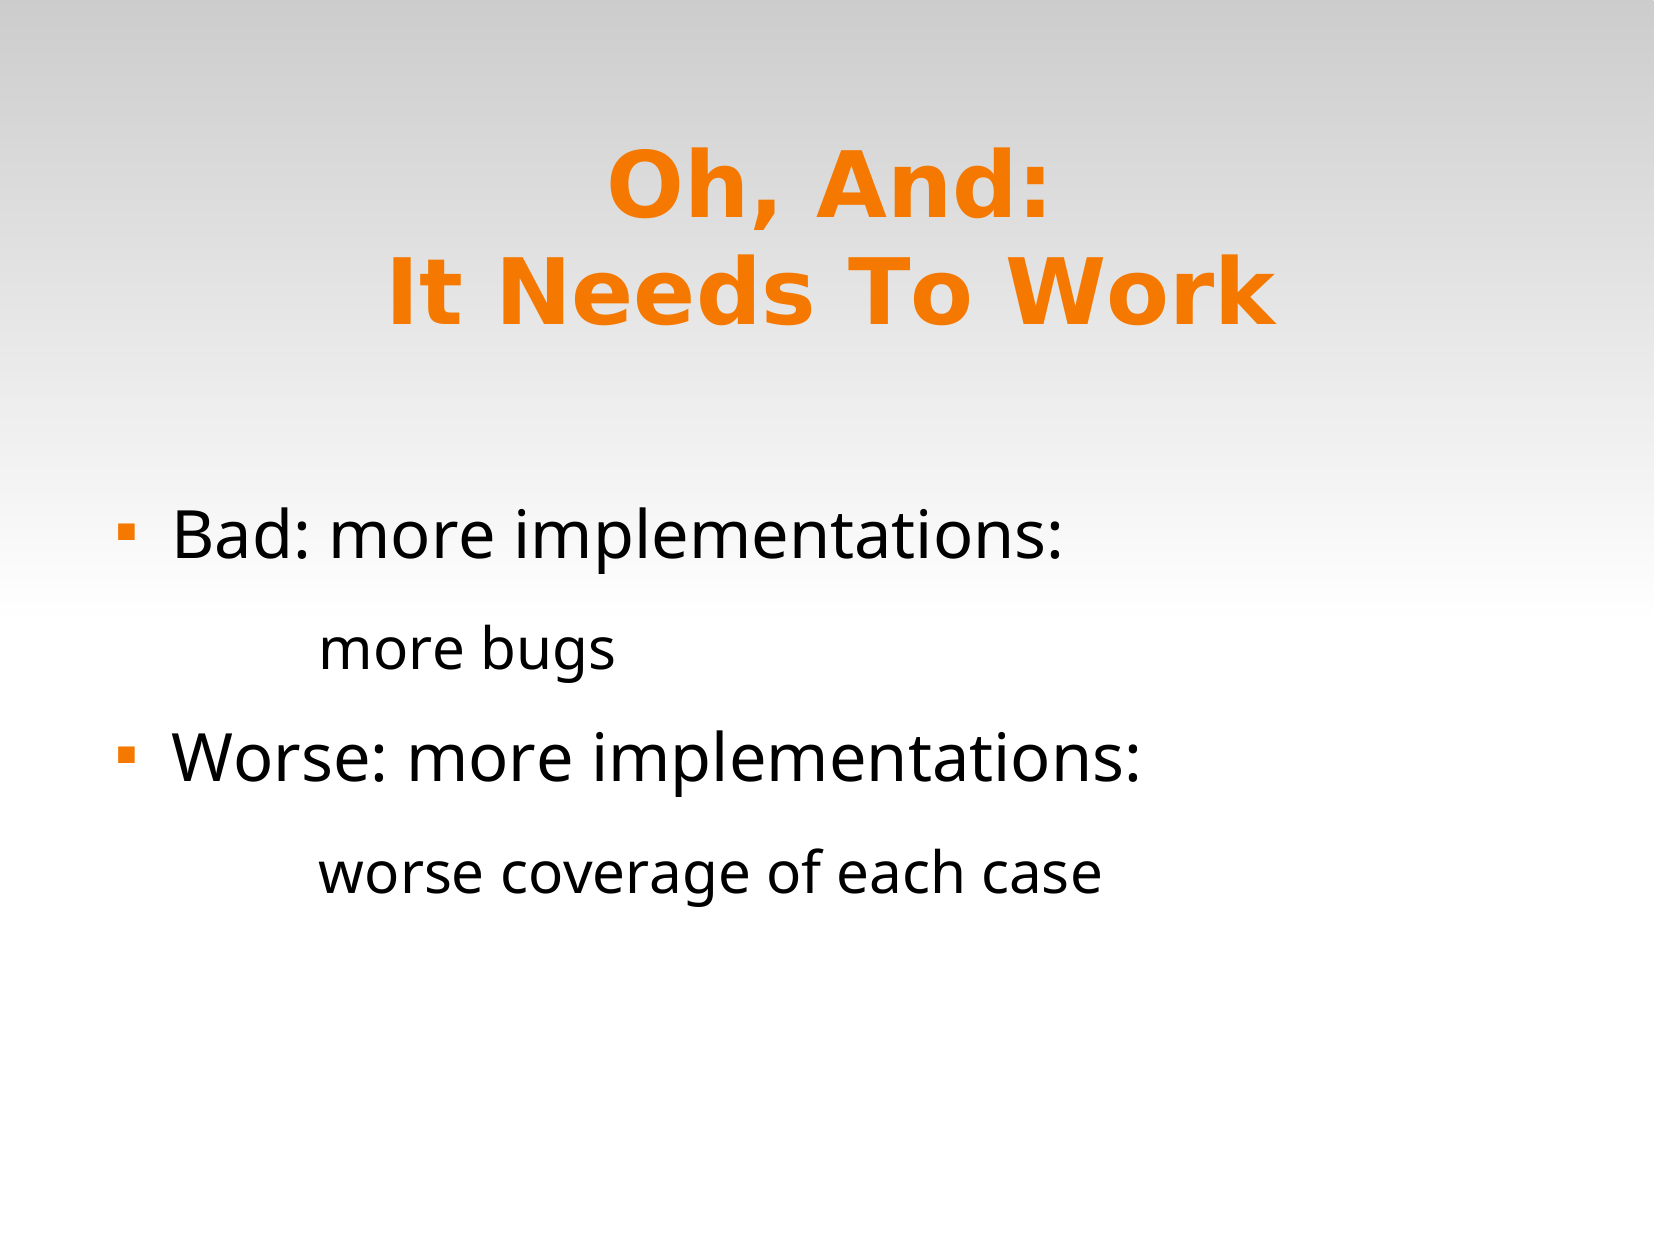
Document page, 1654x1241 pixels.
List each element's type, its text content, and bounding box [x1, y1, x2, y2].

title Oh, And: It Needs To Work [86, 112, 1576, 367]
list Bad: more implementations: more bugs Worse: more implementations: worse coverage of each case [82, 487, 1571, 1094]
